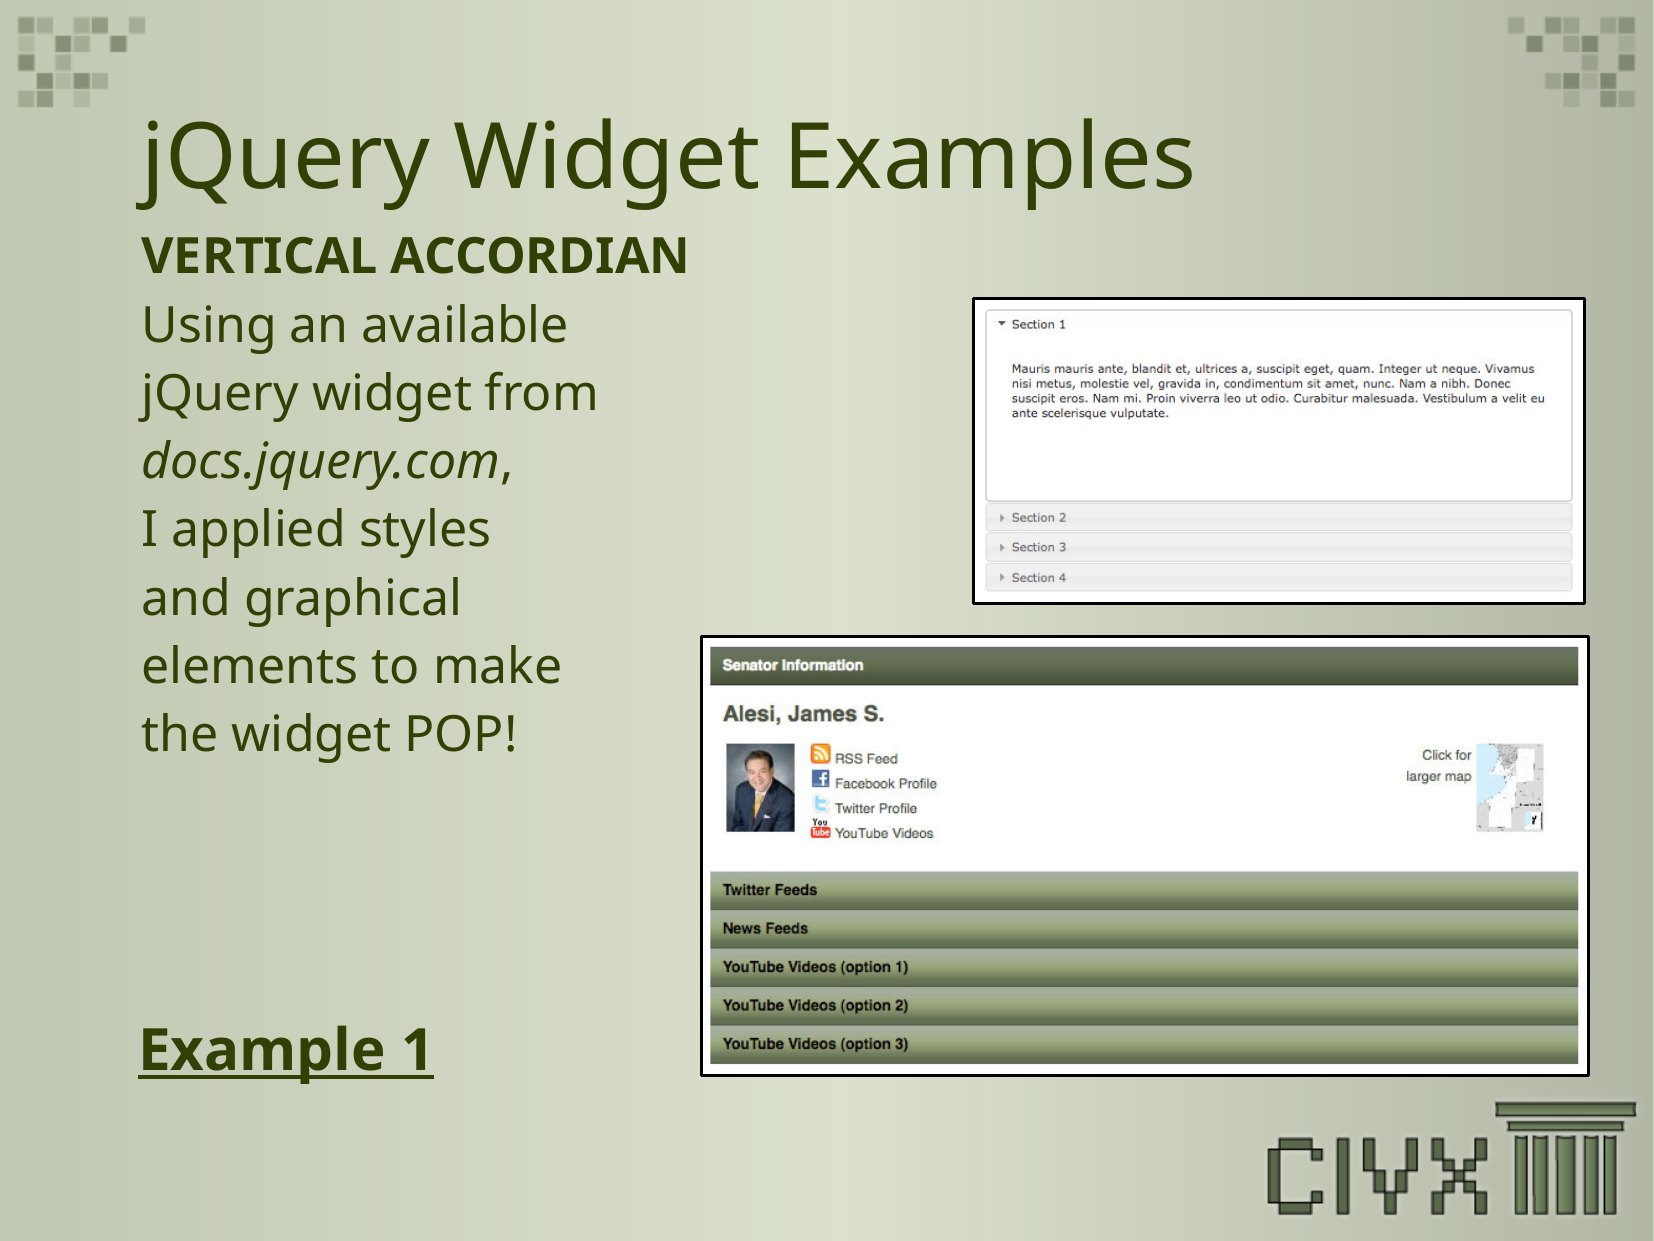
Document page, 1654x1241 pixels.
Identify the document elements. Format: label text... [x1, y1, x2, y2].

text_box Example 1 [138, 1013, 492, 1082]
picture [0, 0, 1654, 1241]
subtitle VERTICAL ACCORDIAN Using an available jQuery widget from docs.jquery.com, I applied styles and graphical elements to make the widget POP! [141, 262, 1630, 1066]
title jQuery Widget Examples [141, 56, 1630, 250]
